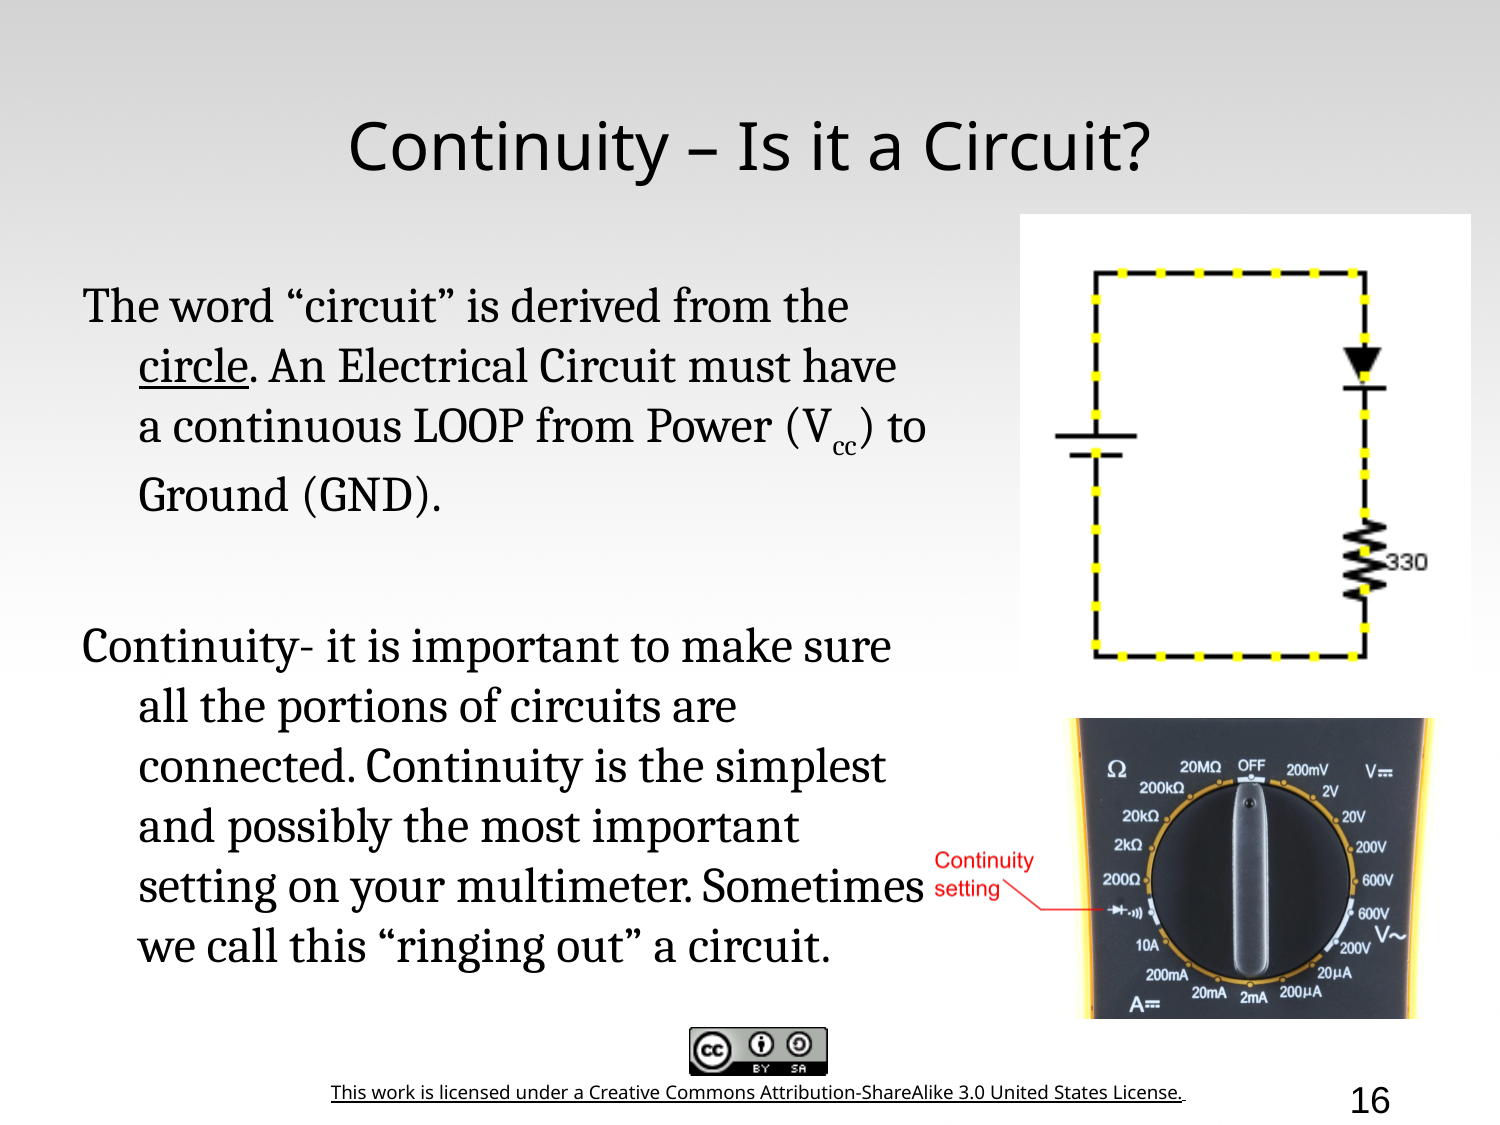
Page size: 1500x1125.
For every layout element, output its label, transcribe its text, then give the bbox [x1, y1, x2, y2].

picture [0, 0, 1500, 1125]
list The word “circuit” is derived from the circle. An Electrical Circuit must have a continuous LOOP from Power (Vcc) to Ground (GND). Continuity- it is important to make sure all the portions of circuits are connected. Continuity is the simplest and possibly the most important setting on your multimeter. Sometimes we call this “ringing out” a circuit. [67, 265, 946, 990]
title Continuity – Is it a Circuit? [112, 49, 1388, 238]
